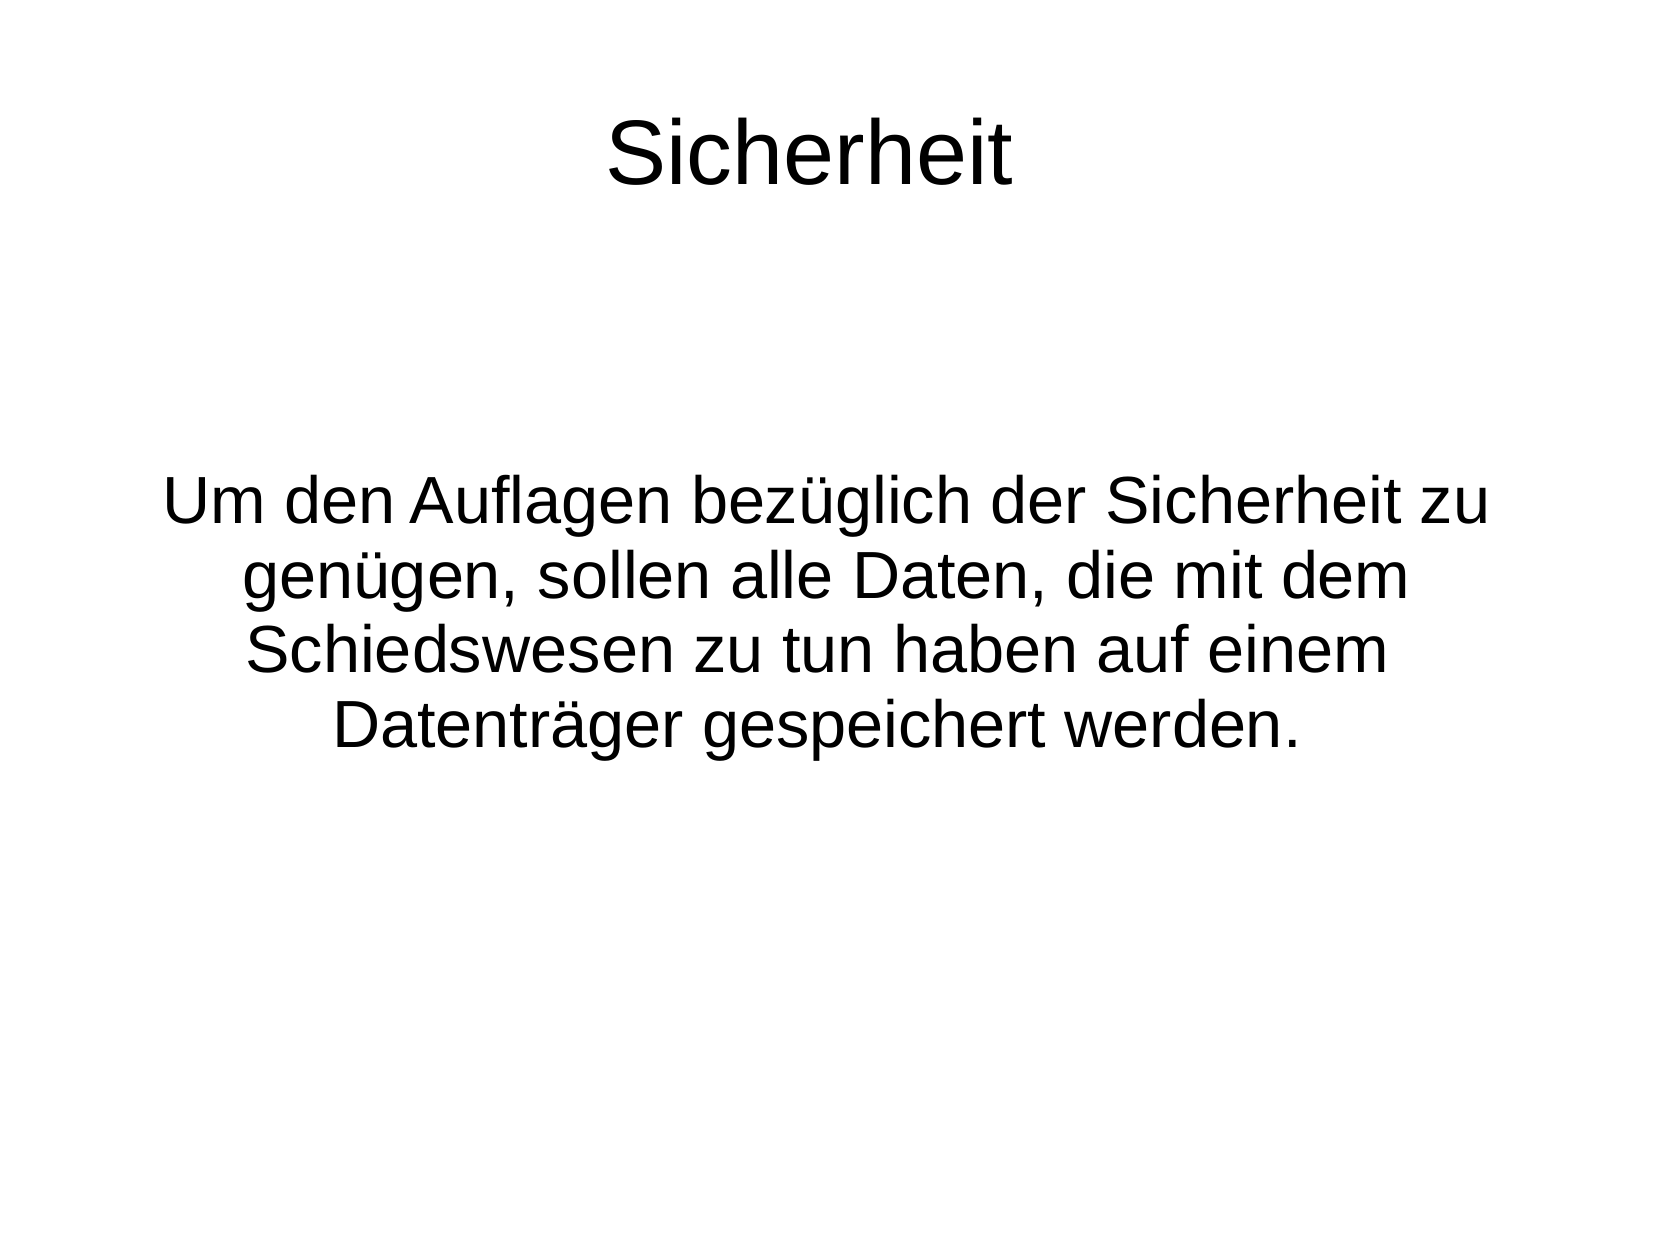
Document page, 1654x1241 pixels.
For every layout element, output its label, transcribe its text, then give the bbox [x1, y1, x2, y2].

subtitle Um den Auflagen bezüglich der Sicherheit zu genügen, sollen alle Daten, die mit dem Schiedswesen zu tun haben auf einem Datenträger gespeichert werden. [82, 290, 1571, 1010]
title Sicherheit [82, 49, 1571, 257]
